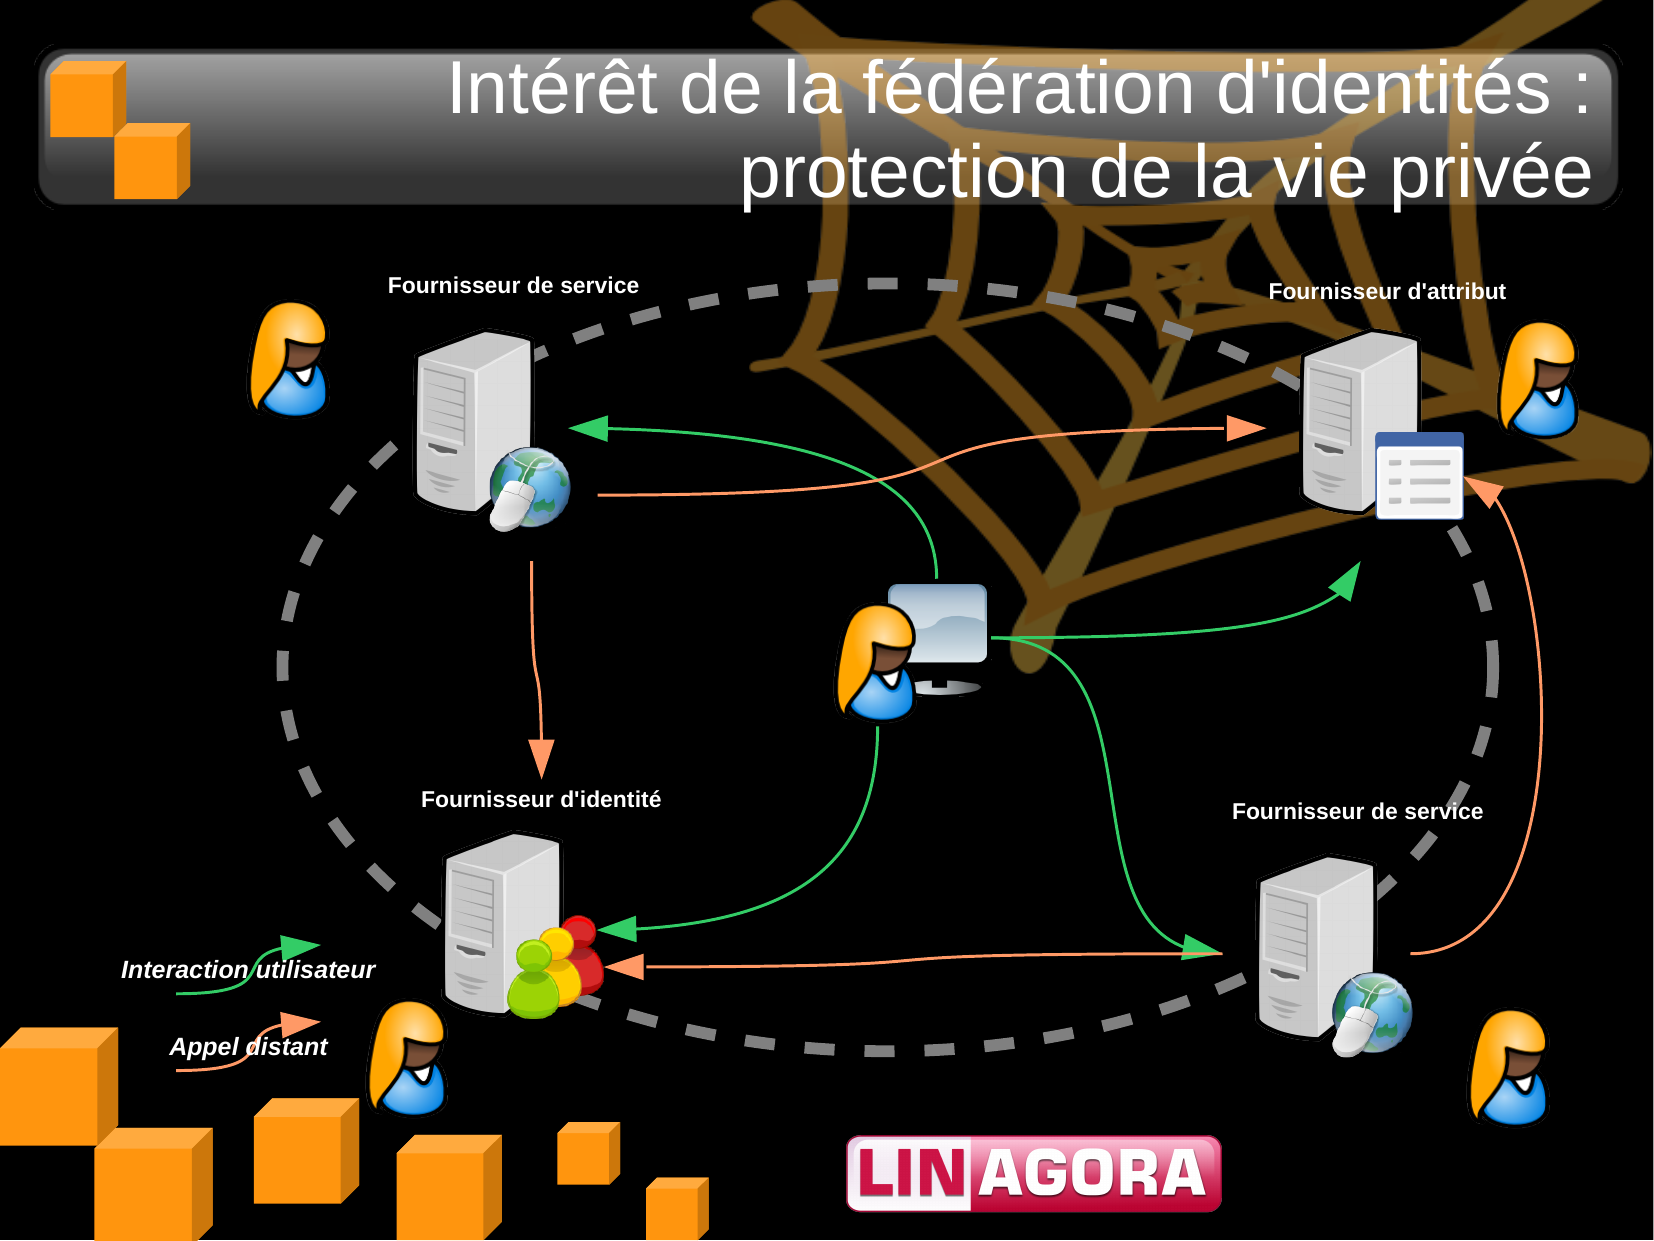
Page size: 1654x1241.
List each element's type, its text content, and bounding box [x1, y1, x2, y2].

picture [813, 578, 992, 727]
text_box Fournisseur d'attribut [1253, 271, 1522, 312]
picture [1222, 832, 1440, 1087]
text_box Fournisseur de service [373, 265, 655, 307]
picture [345, 820, 604, 1123]
text_box Fournisseur de service [1217, 791, 1499, 832]
picture [1476, 315, 1604, 443]
picture [33, 43, 749, 211]
picture [1266, 312, 1464, 562]
text_box Fournisseur d'identité [406, 779, 677, 820]
picture [838, 1121, 1229, 1241]
picture [380, 307, 598, 562]
picture [226, 295, 355, 423]
picture [1446, 1003, 1575, 1132]
title Intérêt de la fédération d'identités : protection de la vie privée [194, 45, 1595, 214]
